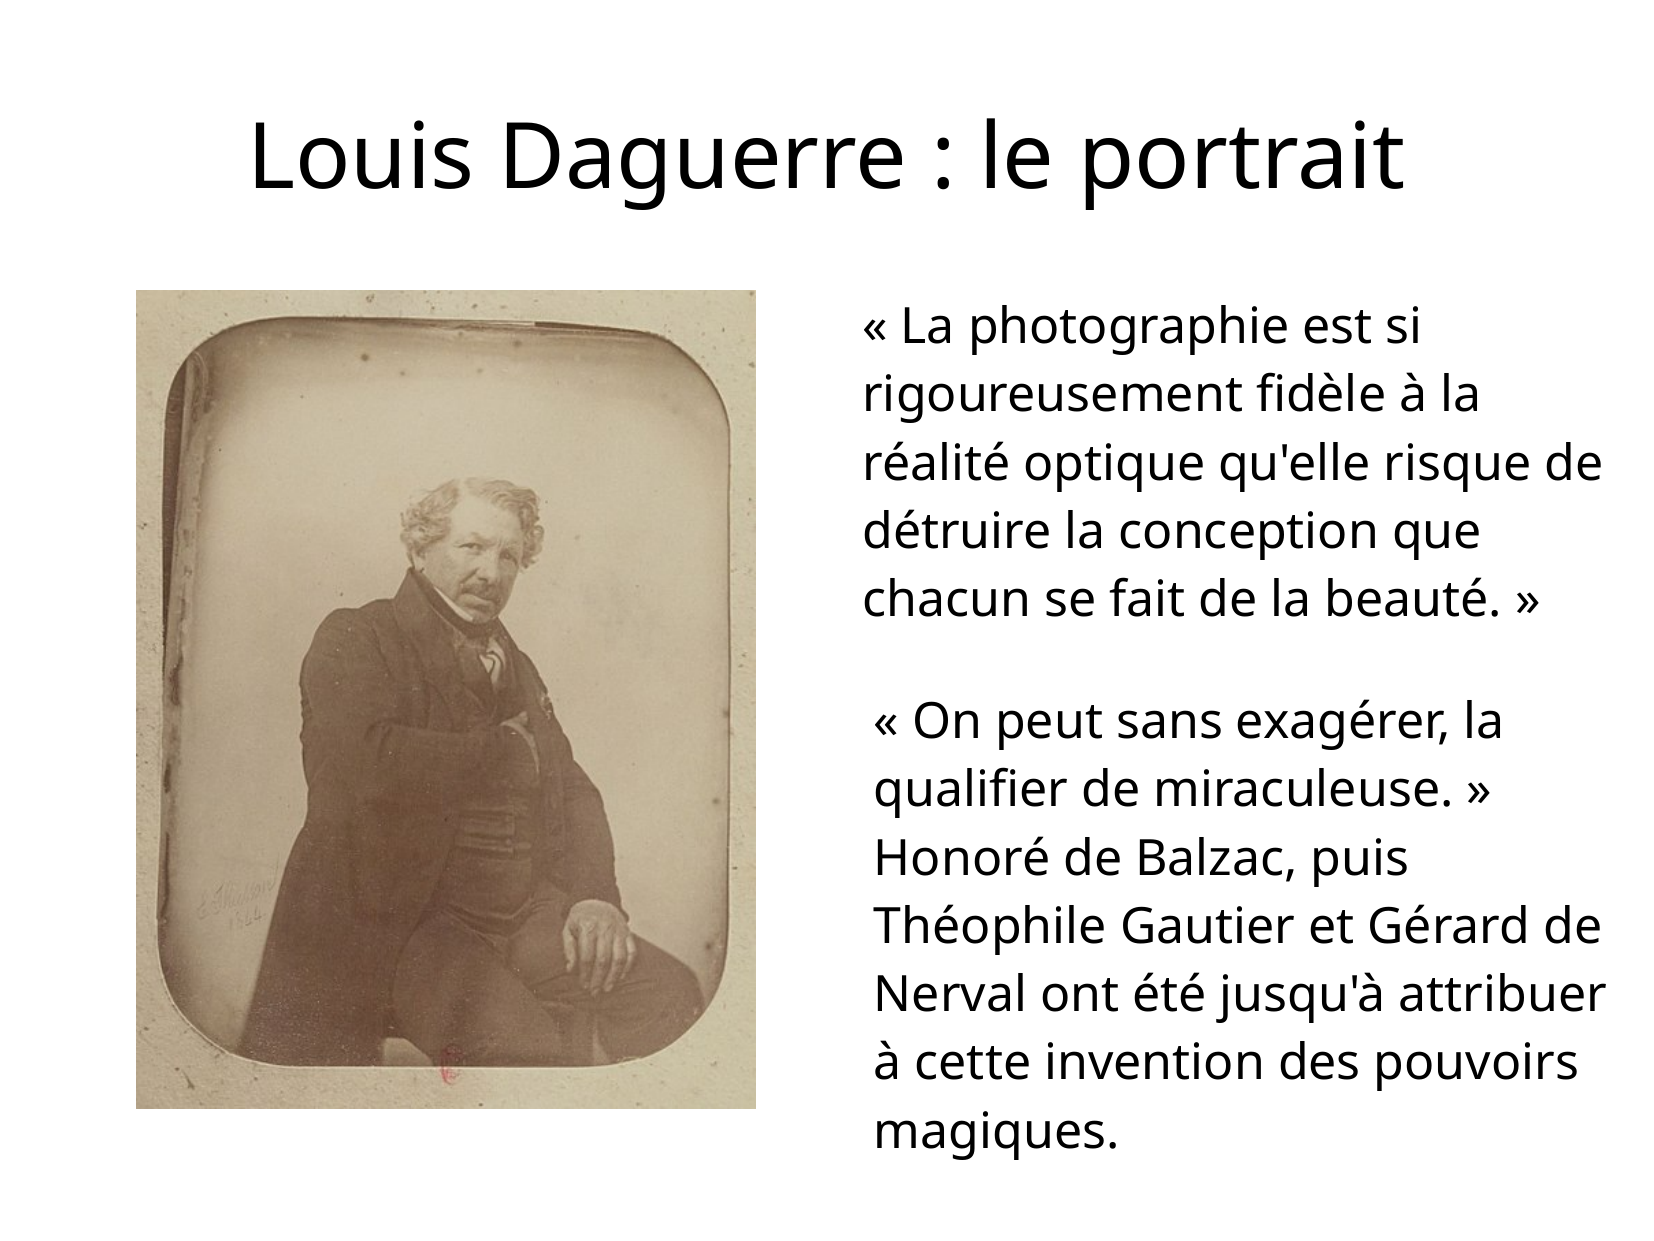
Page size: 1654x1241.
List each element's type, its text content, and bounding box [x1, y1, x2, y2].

list « La photographie est si rigoureusement fidèle à la réalité optique qu'elle risque de détruire la conception que chacun se fait de la beauté. » [791, 290, 1630, 619]
title Louis Daguerre : le portrait [82, 49, 1571, 257]
list « On peut sans exagérer, la qualifier de miraculeuse. » Honoré de Balzac, puis Théophile Gautier et Gérard de Nerval ont été jusqu'à attribuer à cette invention des pouvoirs magiques. [803, 685, 1630, 1158]
picture [136, 290, 756, 1109]
